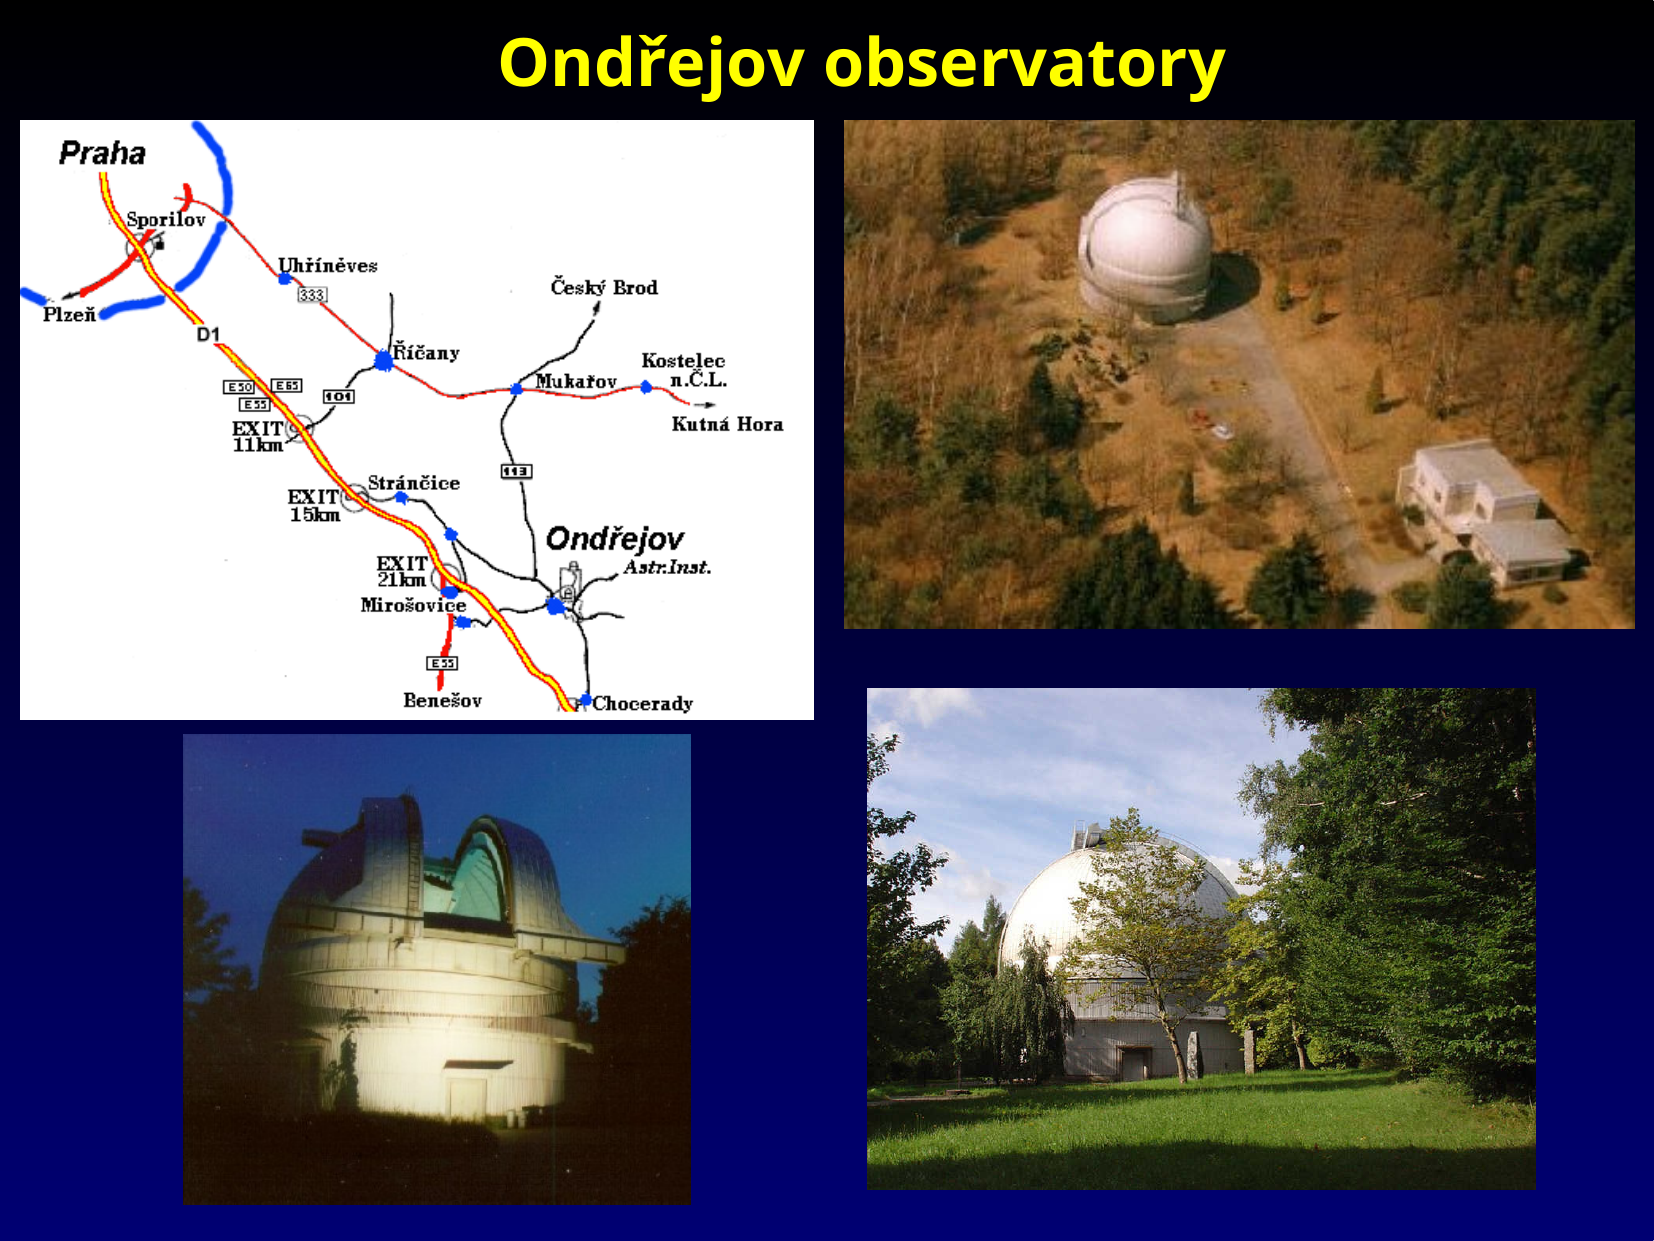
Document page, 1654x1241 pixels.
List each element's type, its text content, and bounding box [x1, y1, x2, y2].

picture [867, 688, 1536, 1190]
title Ondřejov observatory [118, 0, 1607, 121]
picture [844, 120, 1635, 629]
picture [20, 120, 814, 720]
picture [183, 734, 691, 1205]
